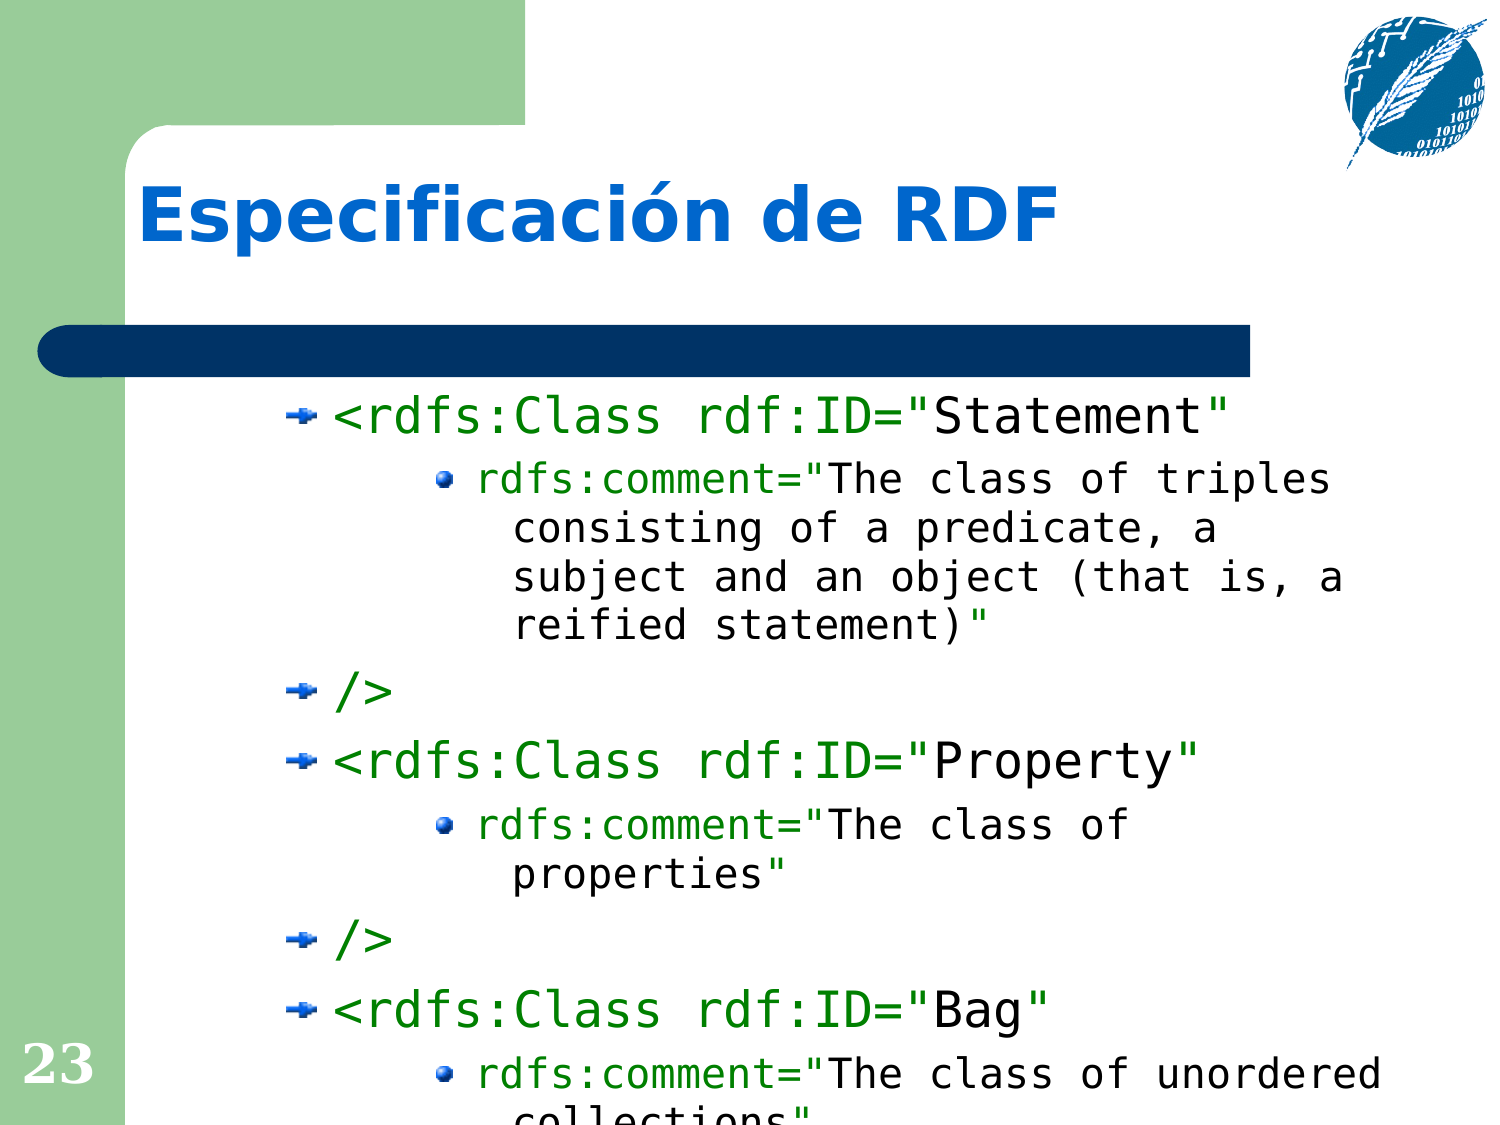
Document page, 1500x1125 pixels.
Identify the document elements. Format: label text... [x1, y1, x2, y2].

picture [1341, 15, 1487, 172]
picture [1433, 139, 1440, 147]
list <rdfs:Class rdf:ID="Statement" rdfs:comment="The class of triples consisting of a predicate, a subject and an object (that is, a reified statement)" /> <rdfs:Class rdf:ID="Property" rdfs:comment="The class of properties" /> <rdfs:Class rdf:ID="Bag" rdfs:comment="The class of unordered collections" /> [136, 386, 1399, 1121]
picture [1427, 138, 1431, 148]
picture [1436, 127, 1450, 136]
title Especificación de RDF [136, 135, 1413, 301]
picture [1416, 140, 1425, 149]
